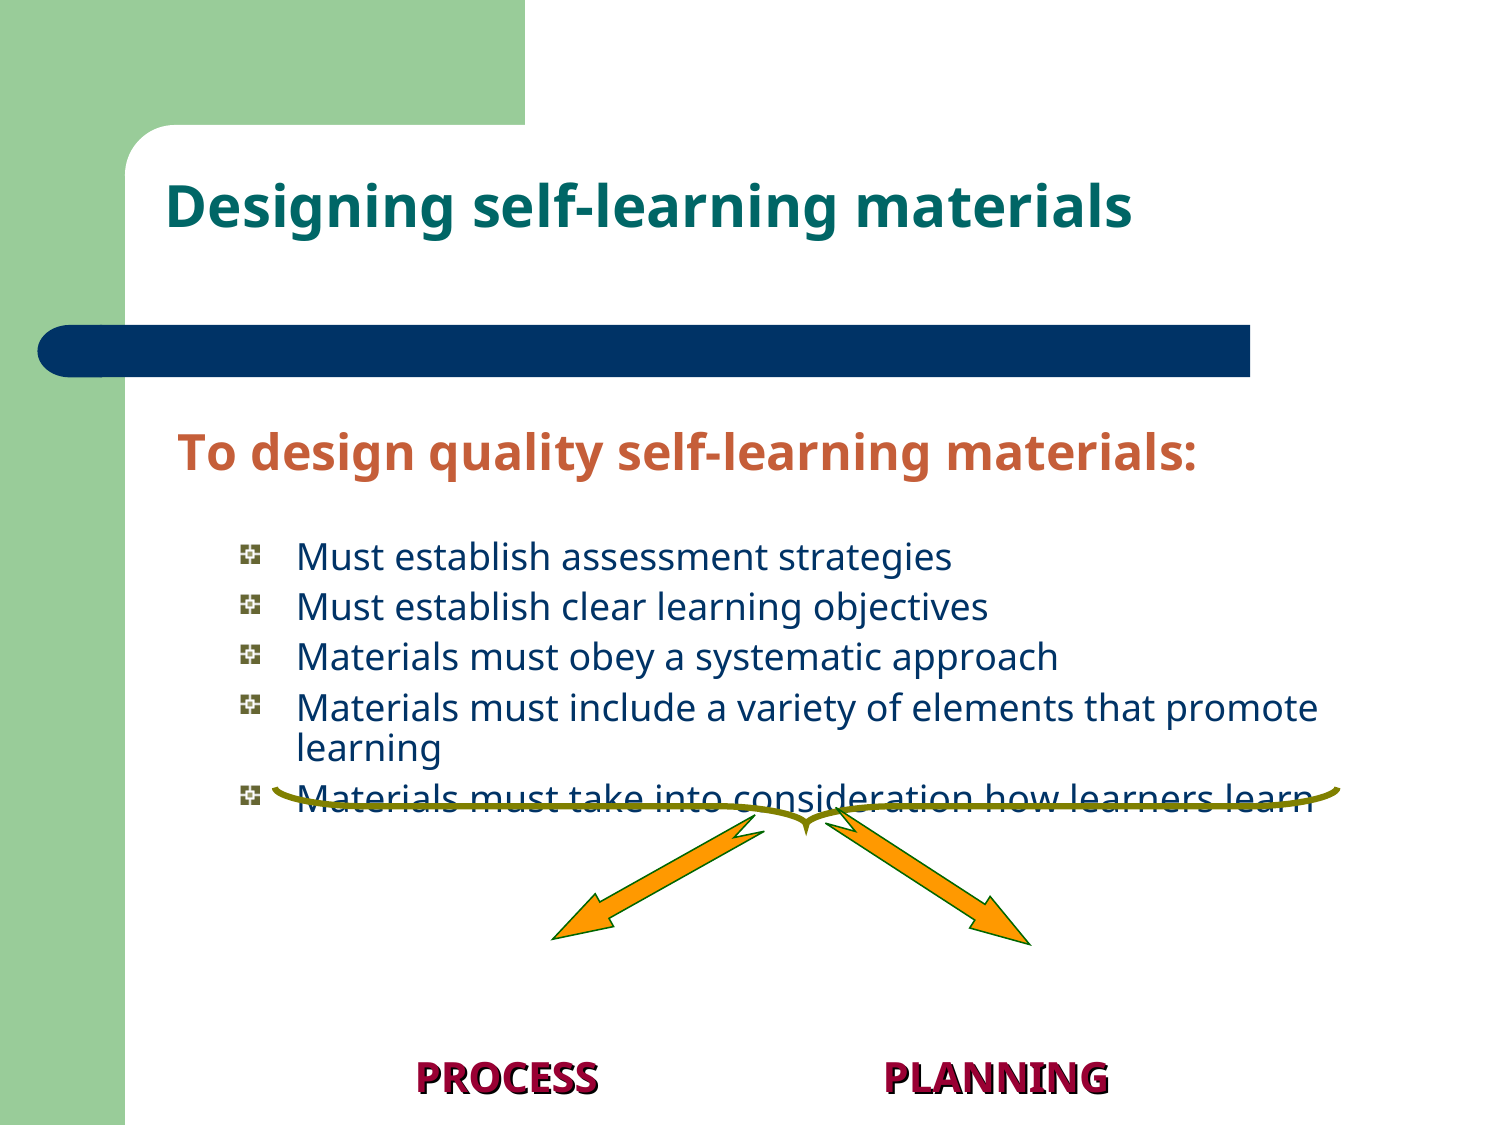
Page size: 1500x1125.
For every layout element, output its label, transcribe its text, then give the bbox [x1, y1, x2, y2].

list Must establish assessment strategies Must establish clear learning objectives Materials must obey a systematic approach Materials must include a variety of elements that promote learning Materials must take into consideration how learners learn PROCESS PLANNING [224, 500, 1460, 1065]
title Designing self-learning materials [149, 149, 1463, 250]
text_box [825, 807, 1030, 945]
text_box [552, 814, 765, 940]
text_box To design quality self-learning materials: [162, 412, 1500, 488]
